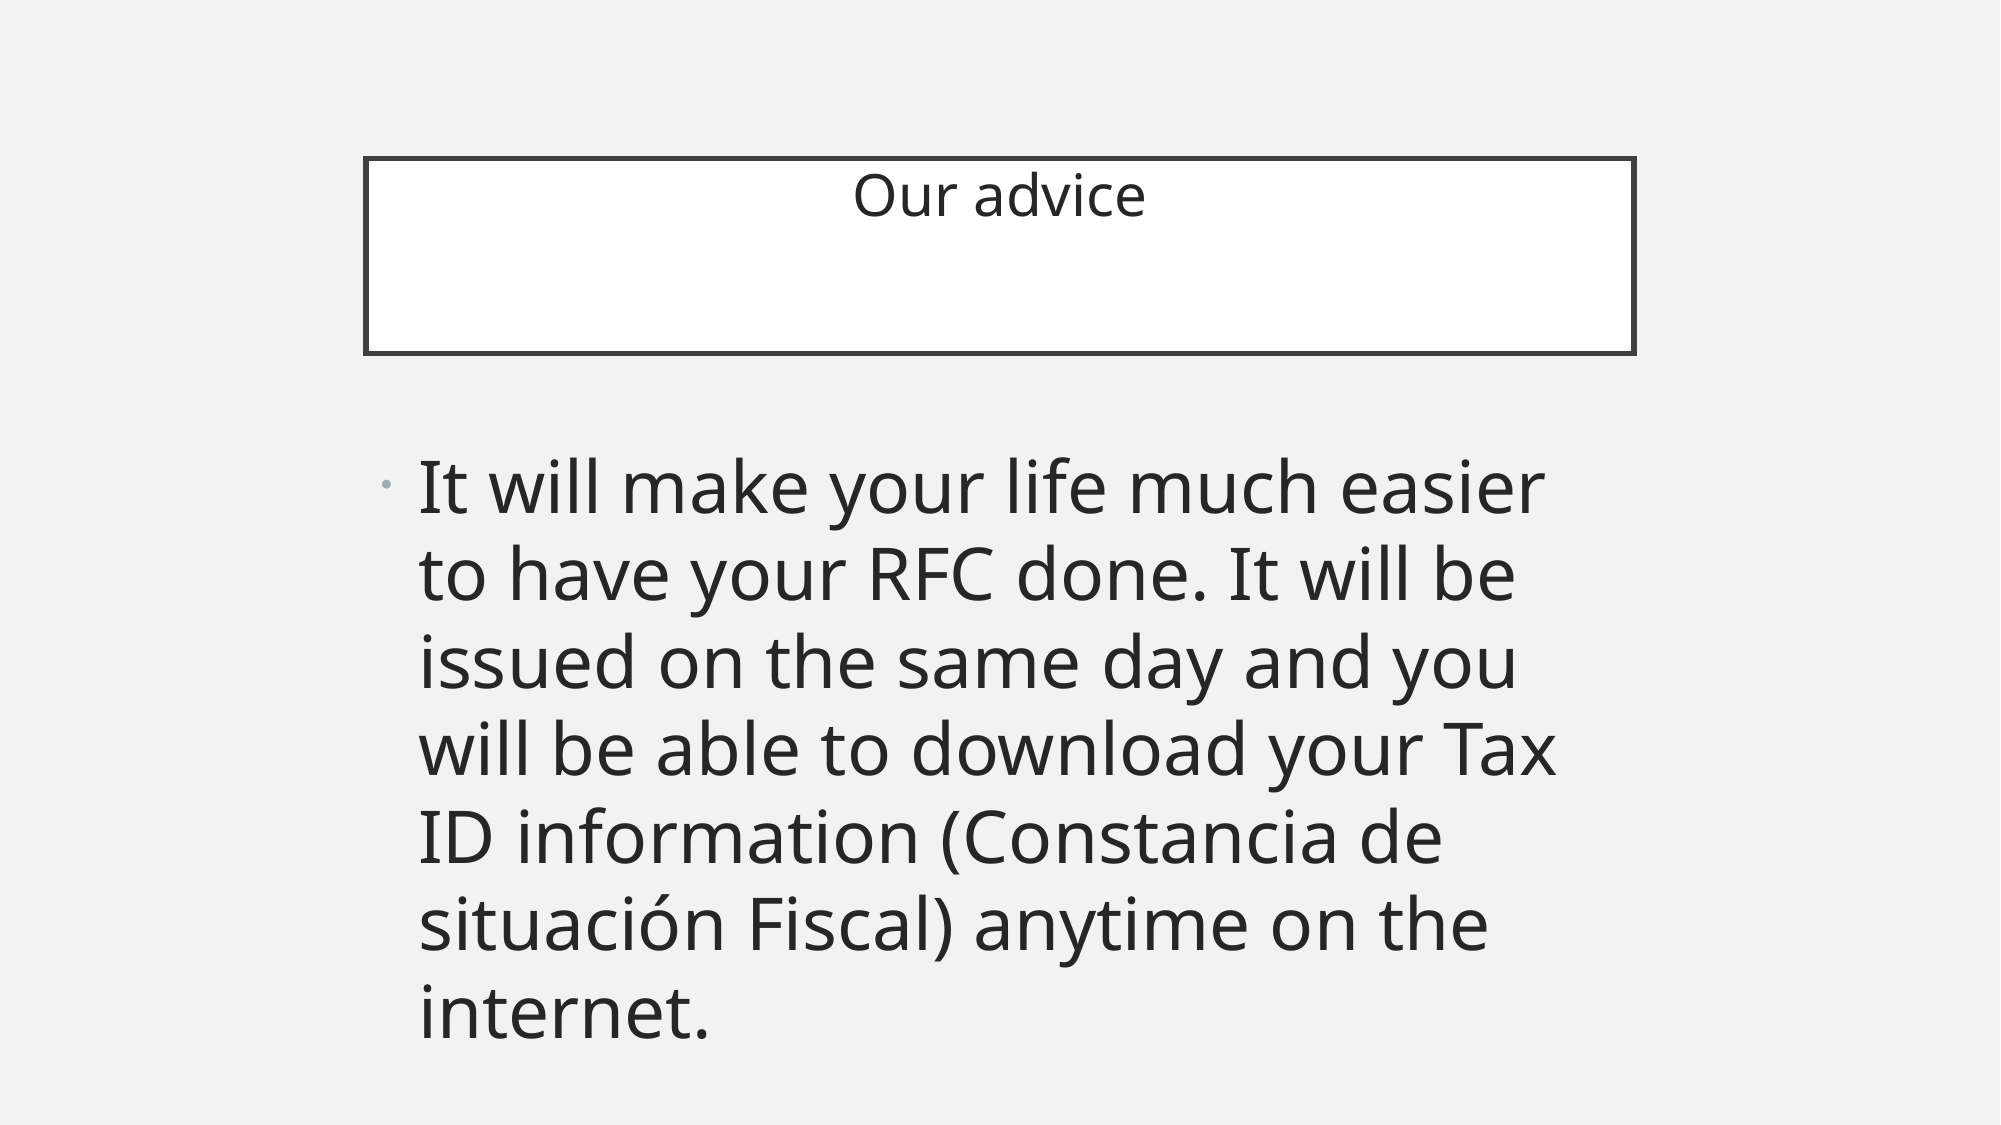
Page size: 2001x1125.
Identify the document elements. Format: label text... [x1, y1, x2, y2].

title Our advice [366, 158, 1634, 354]
list It will make your life much easier to have your RFC done. It will be issued on the same day and you will be able to download your Tax ID information (Constancia de situación Fiscal) anytime on the internet. [366, 432, 1634, 942]
